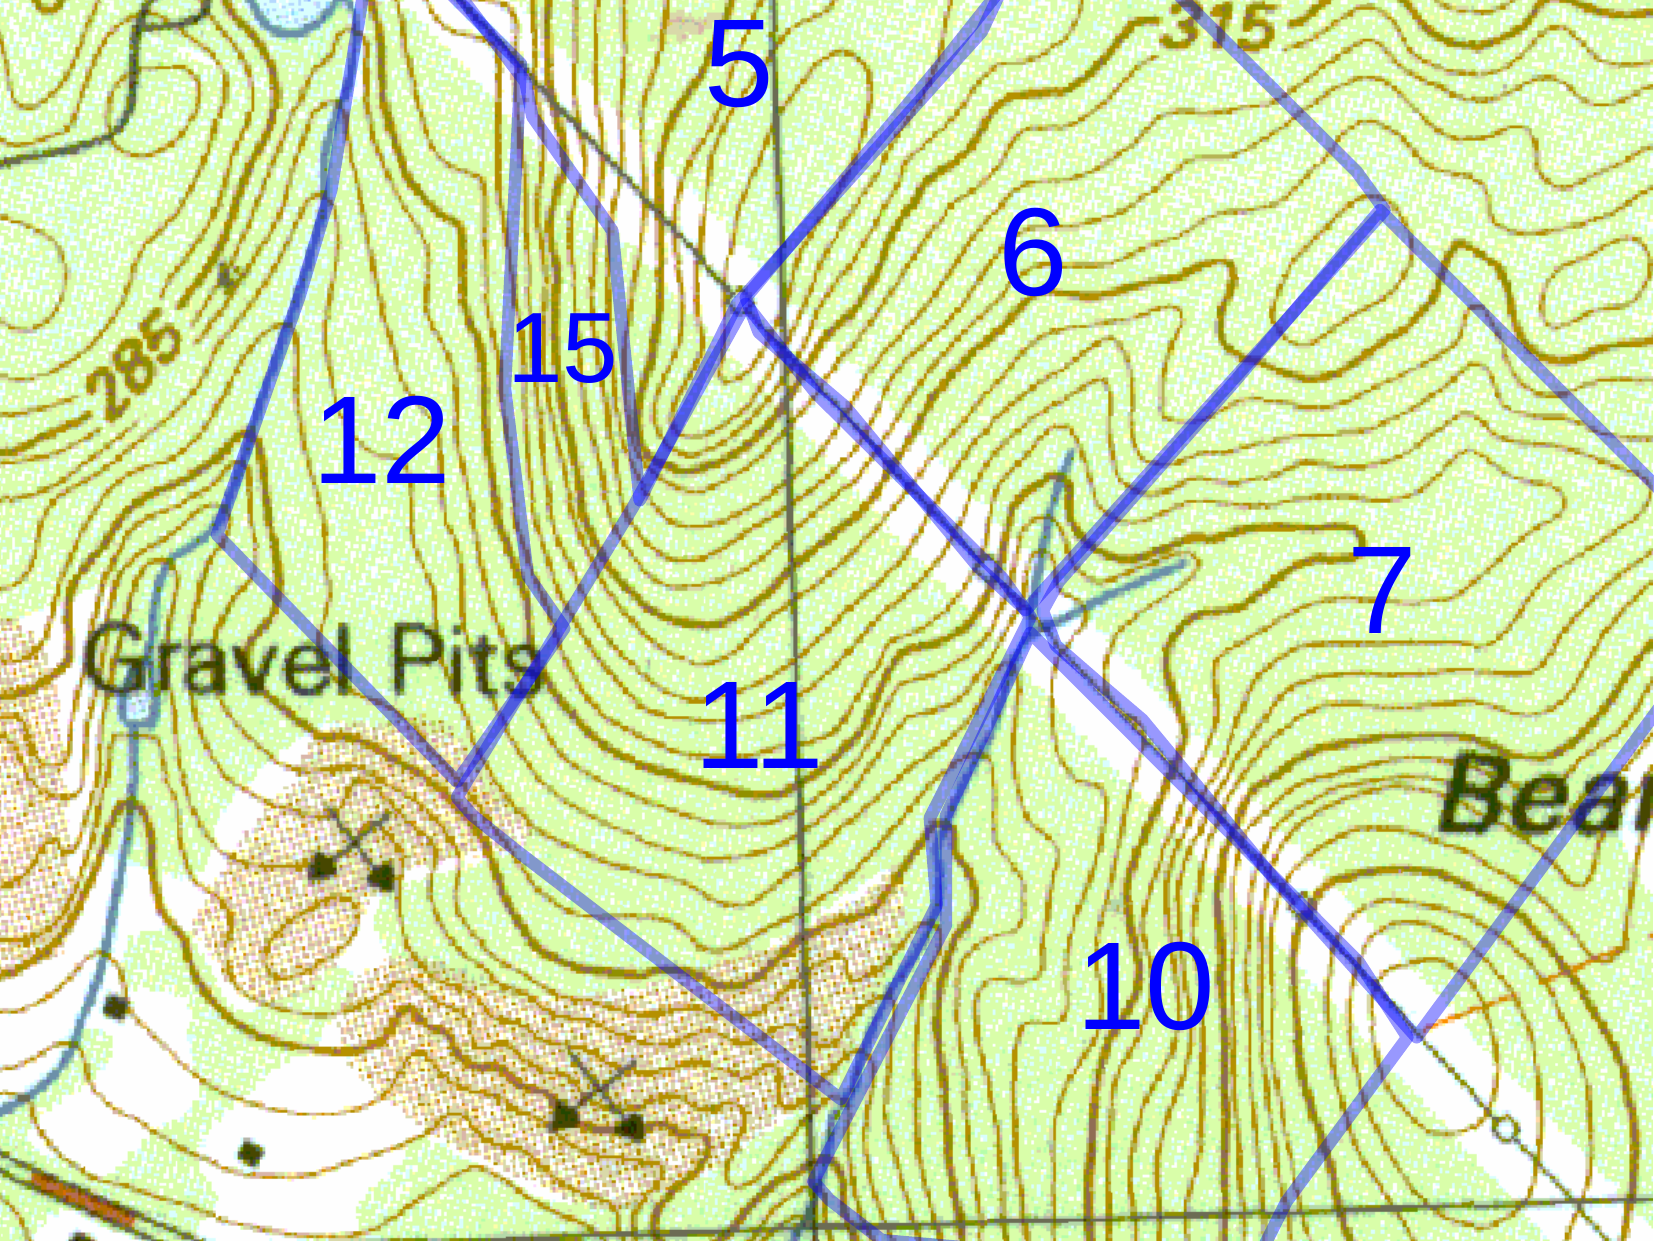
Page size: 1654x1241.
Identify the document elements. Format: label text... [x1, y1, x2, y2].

picture [754, 0, 1373, 599]
text_box 10 [1061, 908, 1231, 1064]
picture [1050, 223, 1653, 1026]
picture [870, 917, 939, 1056]
picture [1194, 0, 1653, 473]
text_box 12 [297, 362, 467, 518]
text_box 15 [492, 284, 634, 412]
picture [1105, 697, 1161, 753]
picture [225, 0, 553, 770]
picture [822, 645, 1399, 1241]
picture [1275, 729, 1653, 1241]
picture [0, 0, 871, 1241]
text_box 6 [983, 174, 1083, 330]
text_box 11 [679, 648, 840, 803]
picture [515, 412, 632, 612]
picture [466, 319, 1022, 1088]
text_box 7 [1333, 513, 1433, 668]
text_box 5 [690, 0, 790, 141]
picture [1033, 616, 1045, 637]
picture [517, 117, 611, 284]
picture [473, 0, 983, 472]
